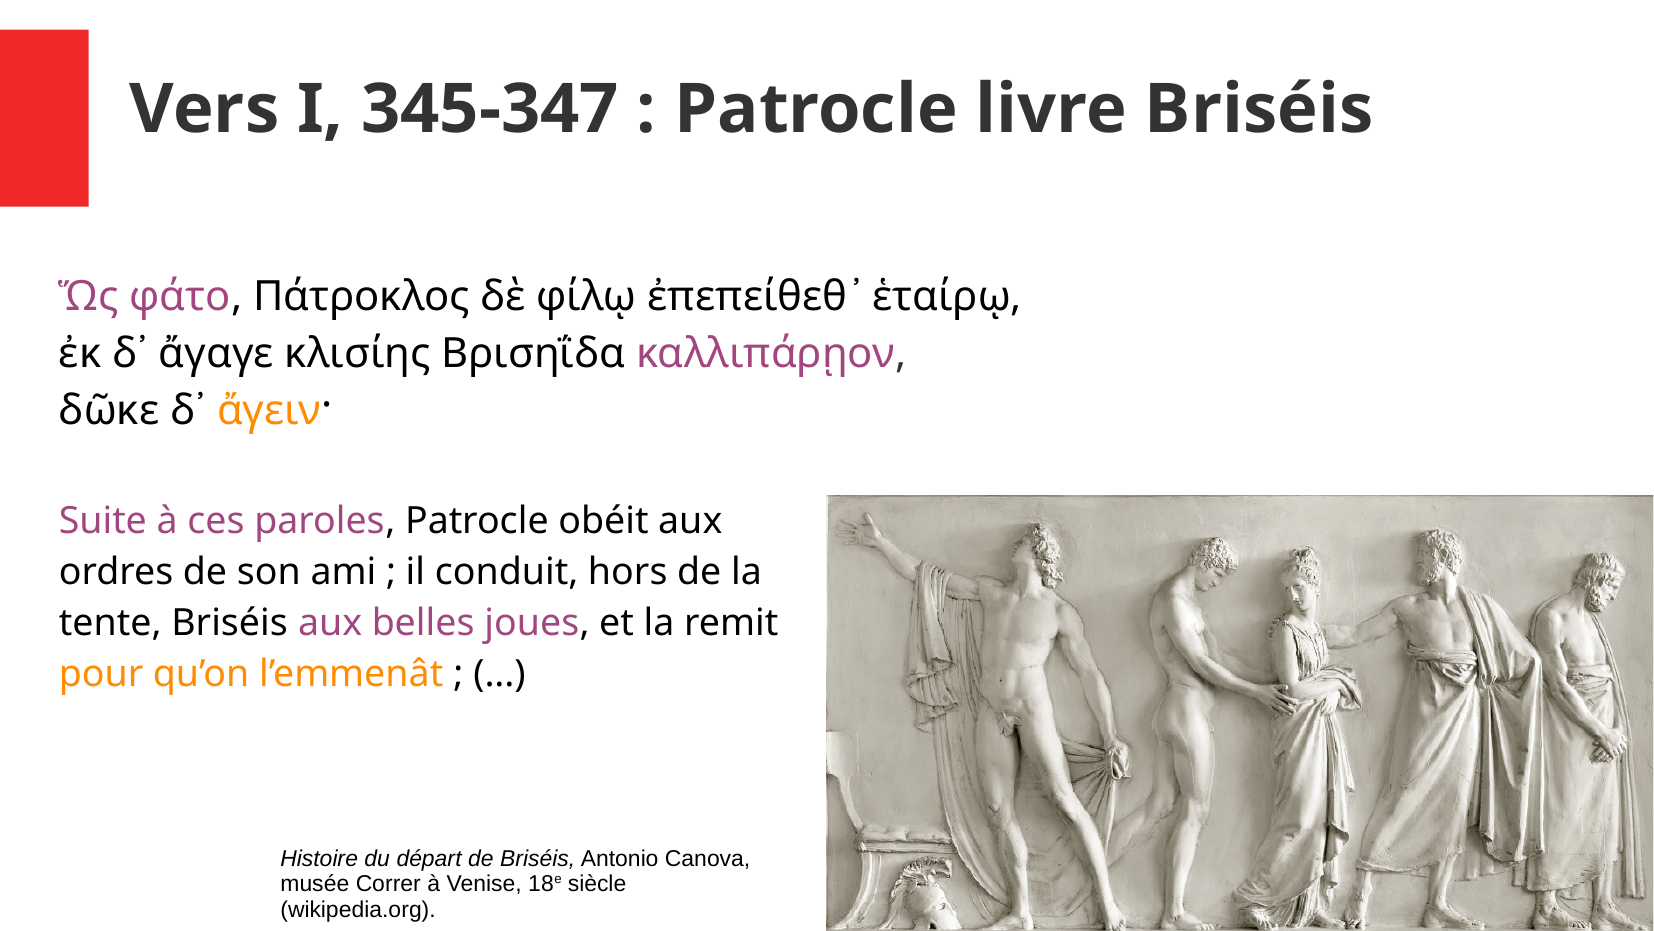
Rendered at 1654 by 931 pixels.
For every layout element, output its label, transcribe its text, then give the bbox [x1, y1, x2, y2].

list Vers I, 345-347 : Patrocle livre Briséis [59, 59, 1536, 194]
title Ὥς φάτο, Πάτροκλος δὲ φίλῳ ἐπεπείθεθ᾿᾿ ἑταίρῳ, ἐκ δ᾿ ἄγαγε κλισίης Βρισηΐδα καλλιπάρῃον, δῶκε δ᾿ ἄγειν· Suite à ces paroles, Patrocle obéit aux ordres de son ami ; il conduit, hors de la tente, Briséis aux belles joues, et la remit pour qu’on l’emmenât ; (...) [59, 225, 1123, 739]
picture [826, 495, 1654, 931]
text_box Histoire du départ de Briséis, Antonio Canova, musée Correr à Venise, 18e siècle (wikipedia.org). [265, 837, 768, 931]
